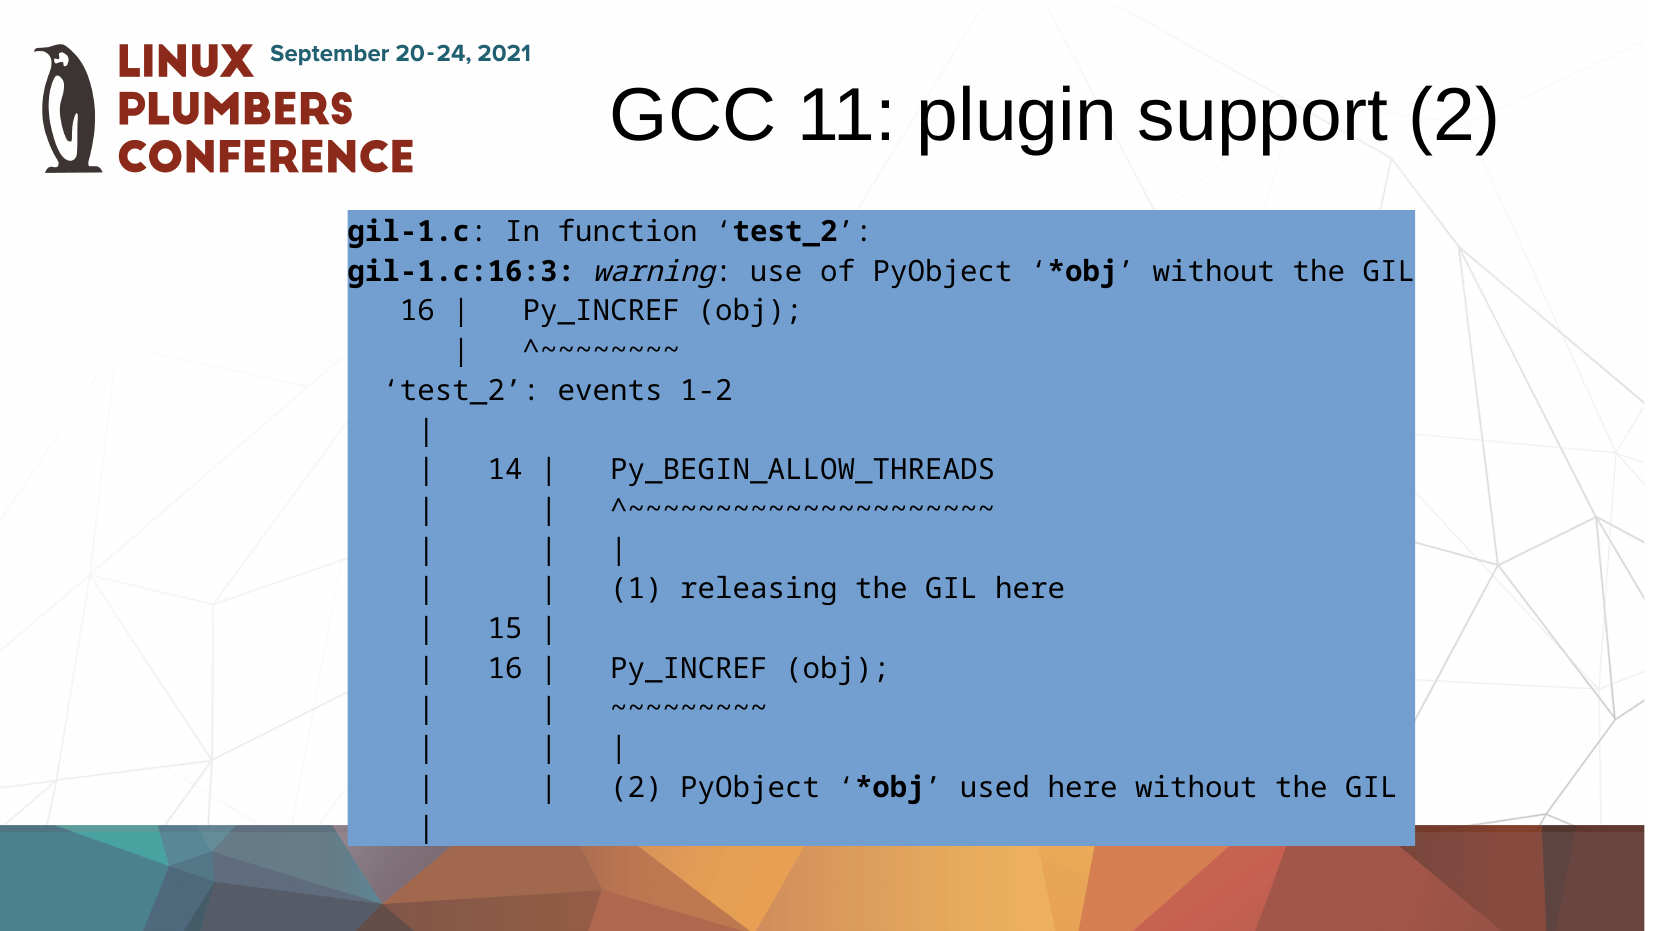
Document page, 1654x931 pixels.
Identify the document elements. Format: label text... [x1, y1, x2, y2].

title GCC 11: plugin support (2) [540, 37, 1571, 193]
text_box gil-1.c: In function ‘test_2’: gil-1.c:16:3: warning: use of PyObject ‘*obj’ without the GIL 16 | Py_INCREF (obj); | ^~~~~~~~~ ‘test_2’: events 1-2 | | 14 | Py_BEGIN_ALLOW_THREADS | | ^~~~~~~~~~~~~~~~~~~~~~ | | | | | (1) releasing the GIL here | 15 | | 16 | Py_INCREF (obj); | | ~~~~~~~~~ | | | | | (2) PyObject ‘*obj’ used here without the GIL | [347, 210, 1416, 798]
picture [0, 1, 1645, 931]
